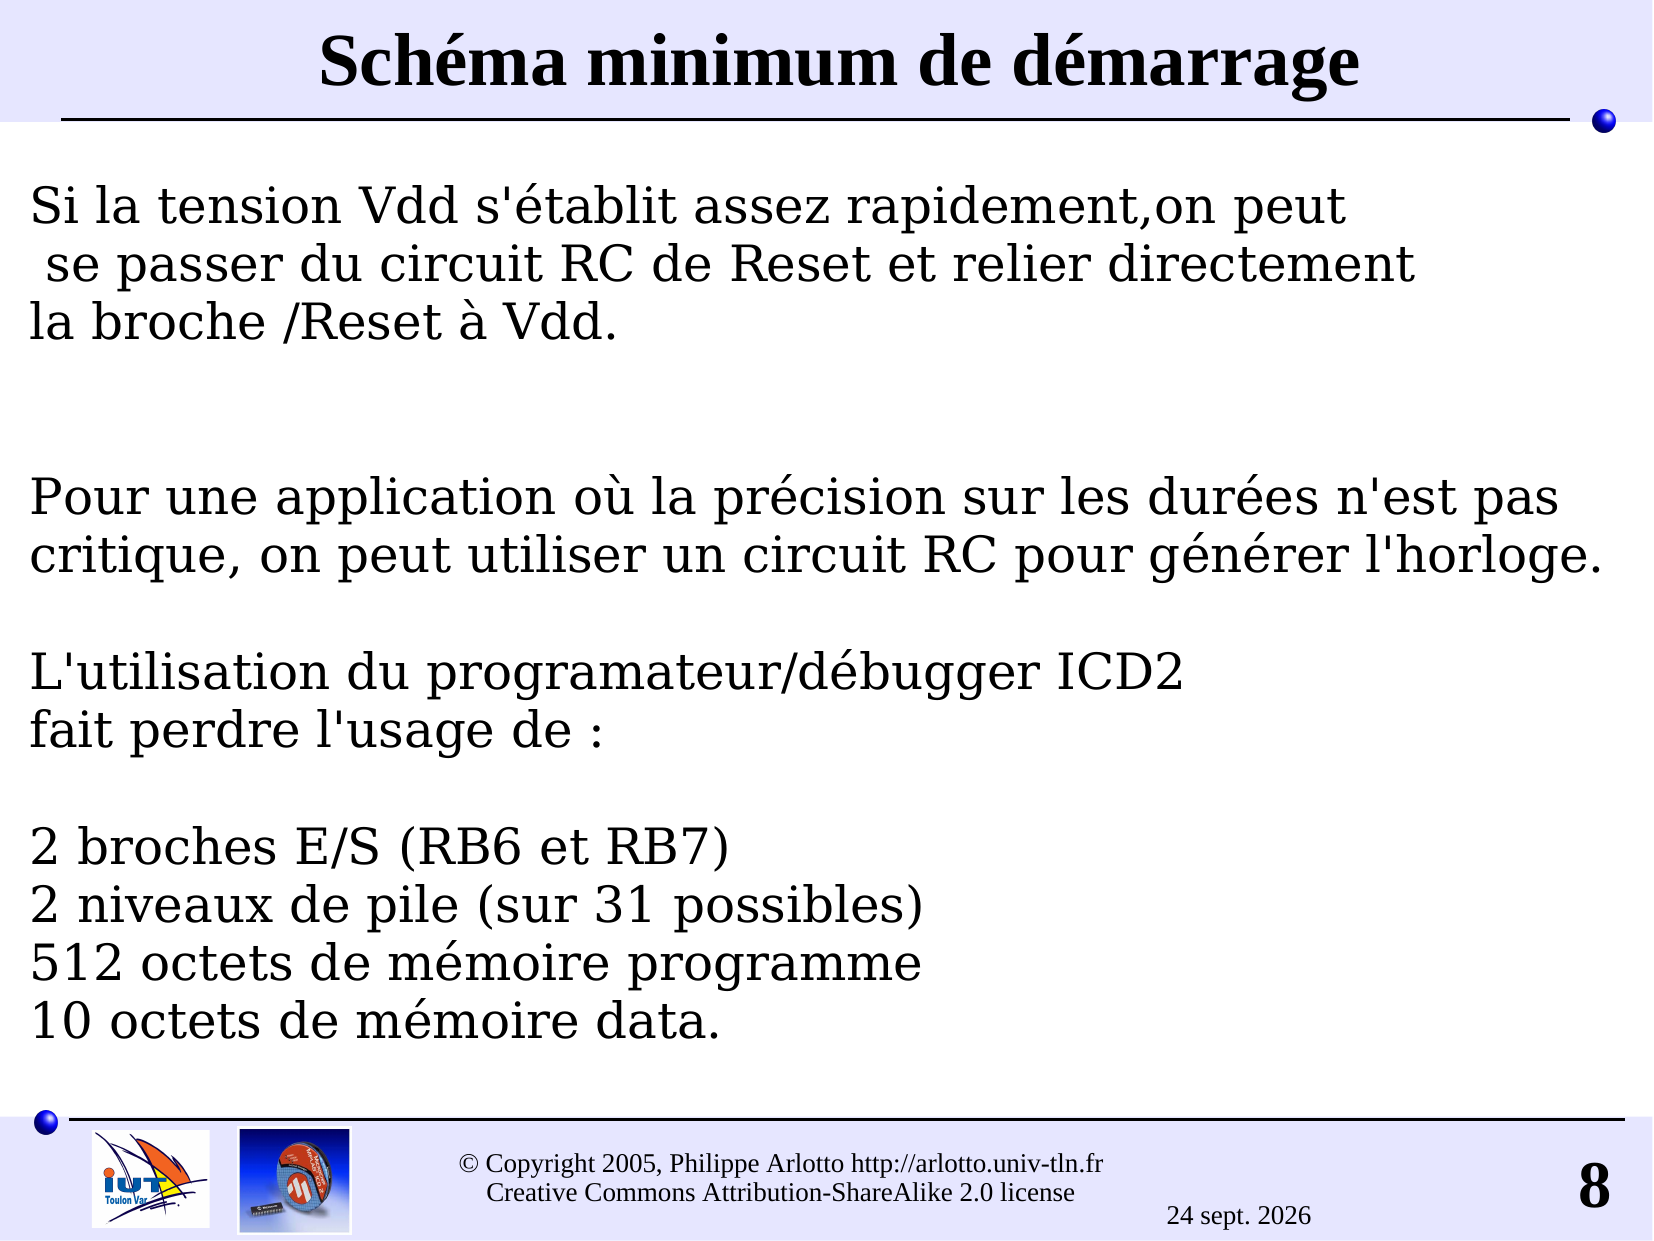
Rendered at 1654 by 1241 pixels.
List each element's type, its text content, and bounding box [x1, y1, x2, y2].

text_box Si la tension Vdd s'établit assez rapidement,on peut se passer du circuit RC de Reset et relier directement la broche /Reset à Vdd. Pour une application où la précision sur les durées n'est pas critique, on peut utiliser un circuit RC pour générer l'horloge. L'utilisation du programateur/débugger ICD2 fait perdre l'usage de : 2 broches E/S (RB6 et RB7) 2 niveaux de pile (sur 31 possibles) 512 octets de mémoire programme 10 octets de mémoire data. [29, 177, 1607, 1168]
picture [237, 1168, 352, 1235]
title Schéma minimum de démarrage [95, 14, 1585, 107]
